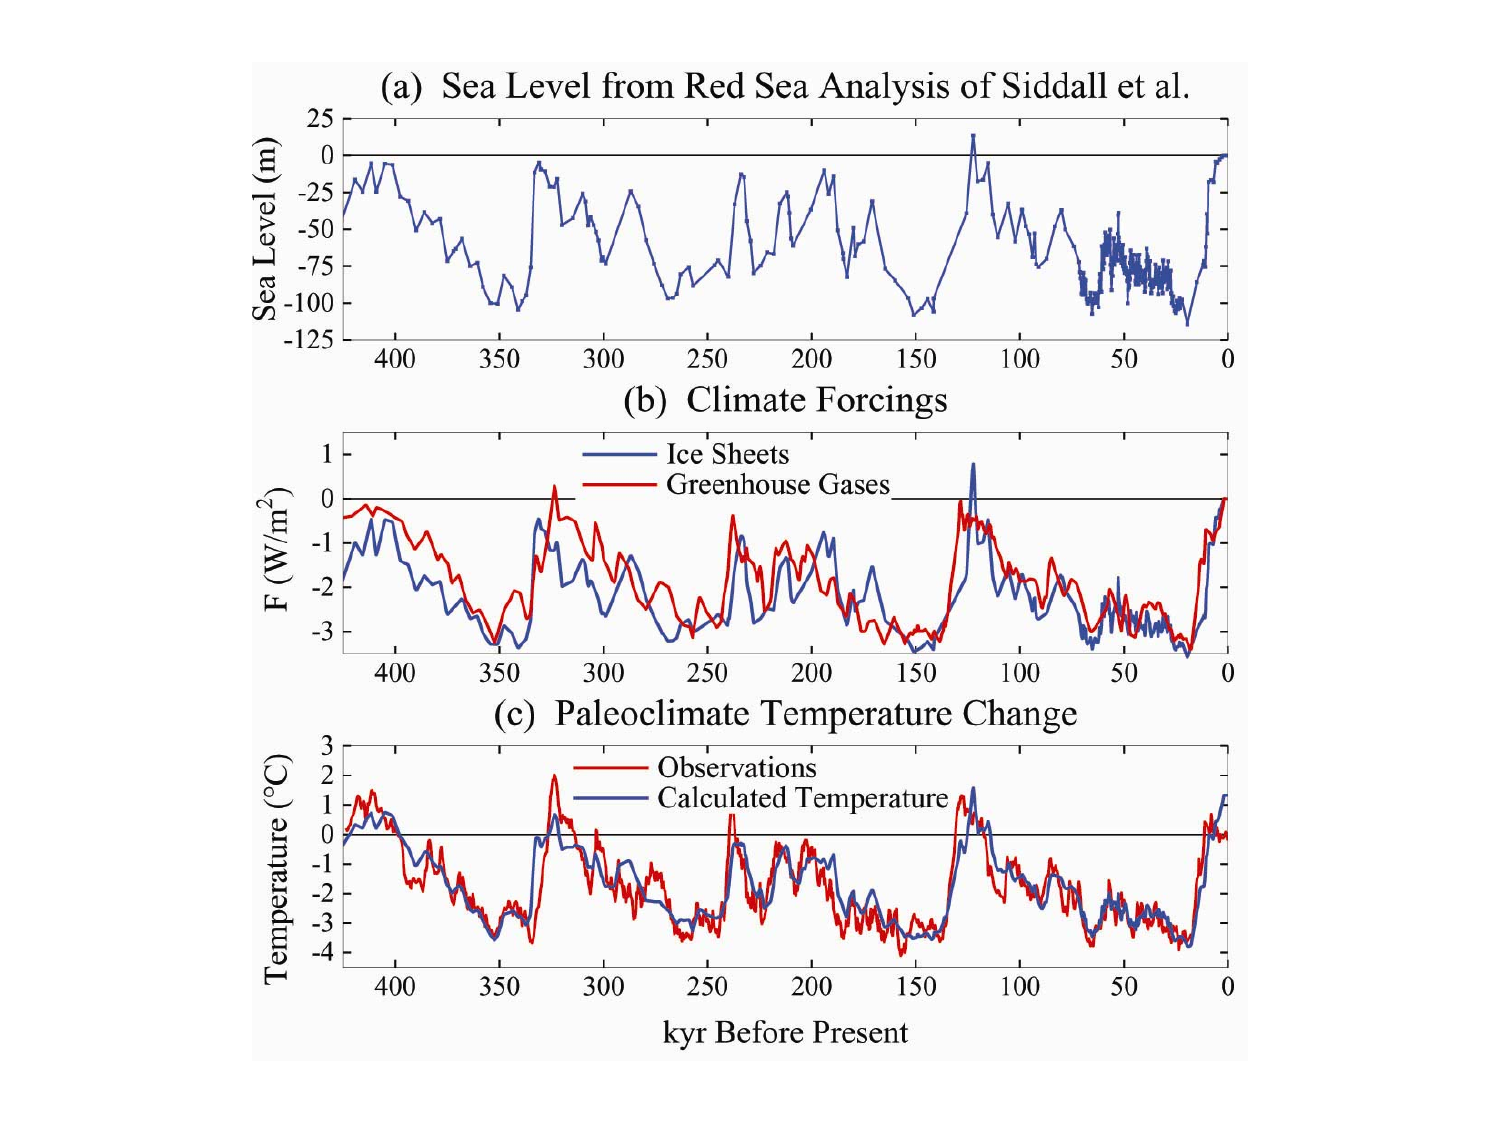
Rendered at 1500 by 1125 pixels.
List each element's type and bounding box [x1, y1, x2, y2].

picture [252, 62, 1248, 1061]
